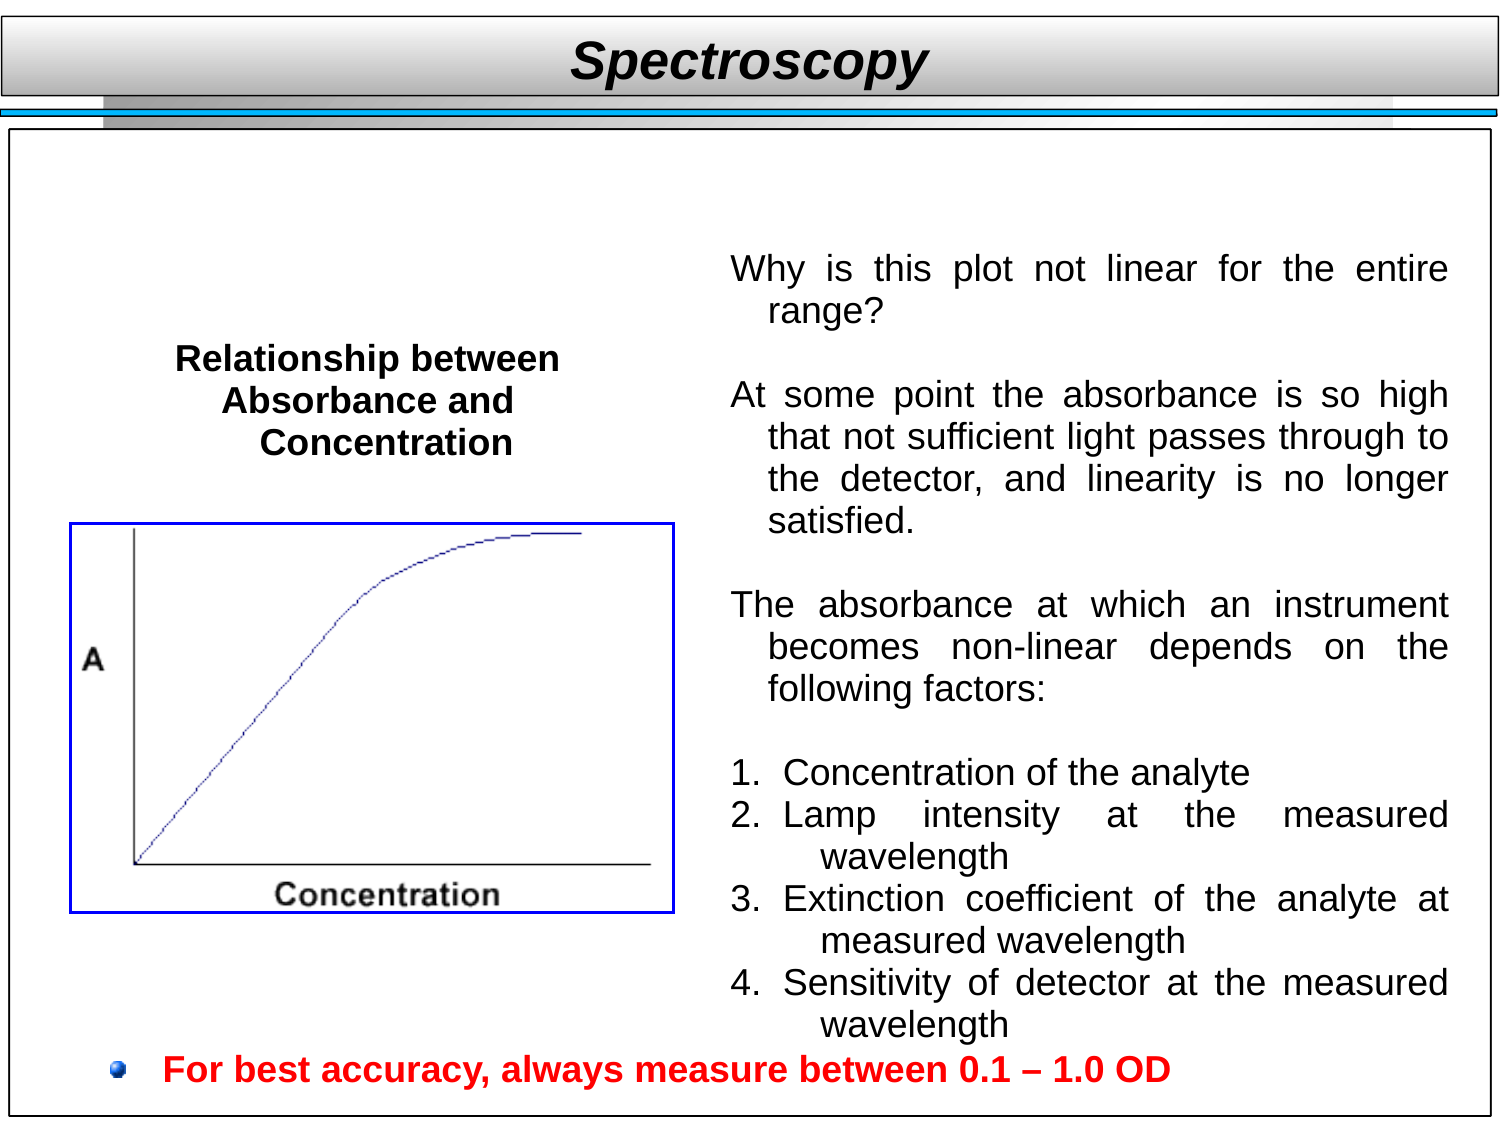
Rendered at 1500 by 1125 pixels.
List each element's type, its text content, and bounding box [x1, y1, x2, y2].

text_box Spectroscopy [1, 16, 1499, 96]
text_box [0, 109, 1497, 117]
picture [71, 525, 672, 911]
text_box Relationship between Absorbance and Concentration [80, 329, 656, 507]
text_box [9, 129, 1491, 1116]
text_box Why is this plot not linear for the entire range? At some point the absorbance is so high that not sufficient light passes through to the detector, and linearity is no longer satisfied. The absorbance at which an instrument becomes non-linear depends on the following factors: Concentration of the analyte Lamp intensity at the measured wavelength Extinction coefficient of the analyte at measured wavelength Sensitivity of detector at the measured wavelength [715, 239, 1465, 1041]
text_box For best accuracy, always measure between 0.1 – 1.0 OD [95, 1041, 1479, 1125]
